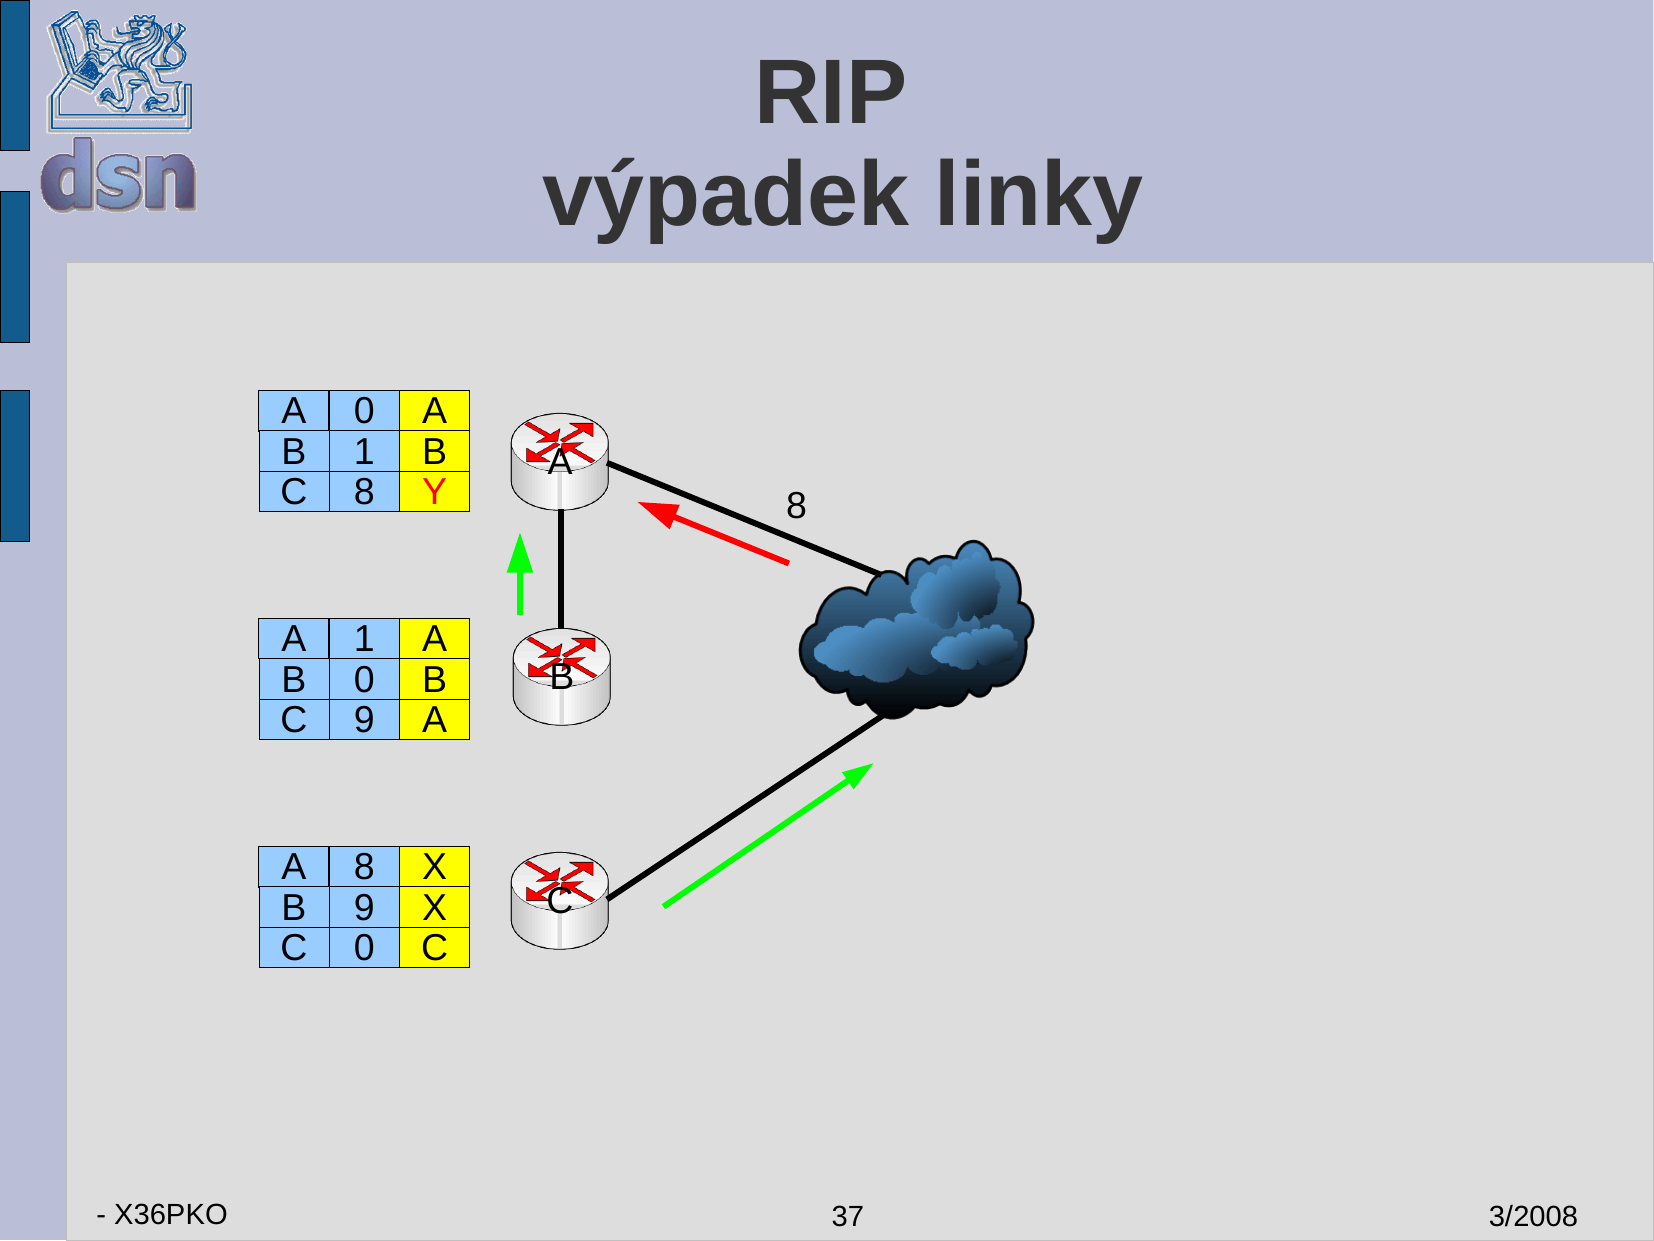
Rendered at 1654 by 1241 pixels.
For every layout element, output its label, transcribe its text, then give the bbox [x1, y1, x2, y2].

text_box 0 [329, 390, 399, 430]
text_box X [399, 886, 470, 927]
text_box A [258, 846, 329, 888]
text_box A [399, 618, 470, 658]
text_box A [399, 390, 470, 430]
text_box 8 [771, 476, 822, 534]
picture [510, 851, 609, 950]
text_box B [259, 886, 329, 927]
text_box 0 [329, 927, 399, 968]
text_box X [399, 846, 470, 886]
picture [512, 627, 611, 726]
text_box B [399, 430, 470, 471]
title RIP výpadek linky [210, 39, 1478, 247]
text_box 9 [329, 886, 399, 927]
text_box 9 [329, 699, 399, 740]
text_box 0 [329, 658, 399, 699]
picture [798, 539, 1035, 720]
text_box C [399, 927, 470, 968]
text_box 8 [329, 846, 399, 886]
text_box B [259, 658, 329, 699]
text_box C [259, 471, 329, 512]
text_box A [258, 618, 329, 659]
text_box B [399, 658, 470, 699]
picture [10, 10, 223, 230]
text_box A [399, 699, 470, 740]
text_box 1 [329, 430, 399, 471]
picture [510, 412, 609, 511]
text_box 1 [329, 618, 399, 658]
text_box C [259, 927, 329, 968]
text_box C [259, 699, 329, 740]
text_box A [258, 390, 329, 432]
text_box 8 [329, 471, 399, 512]
text_box Y [399, 471, 470, 512]
text_box B [259, 430, 329, 471]
